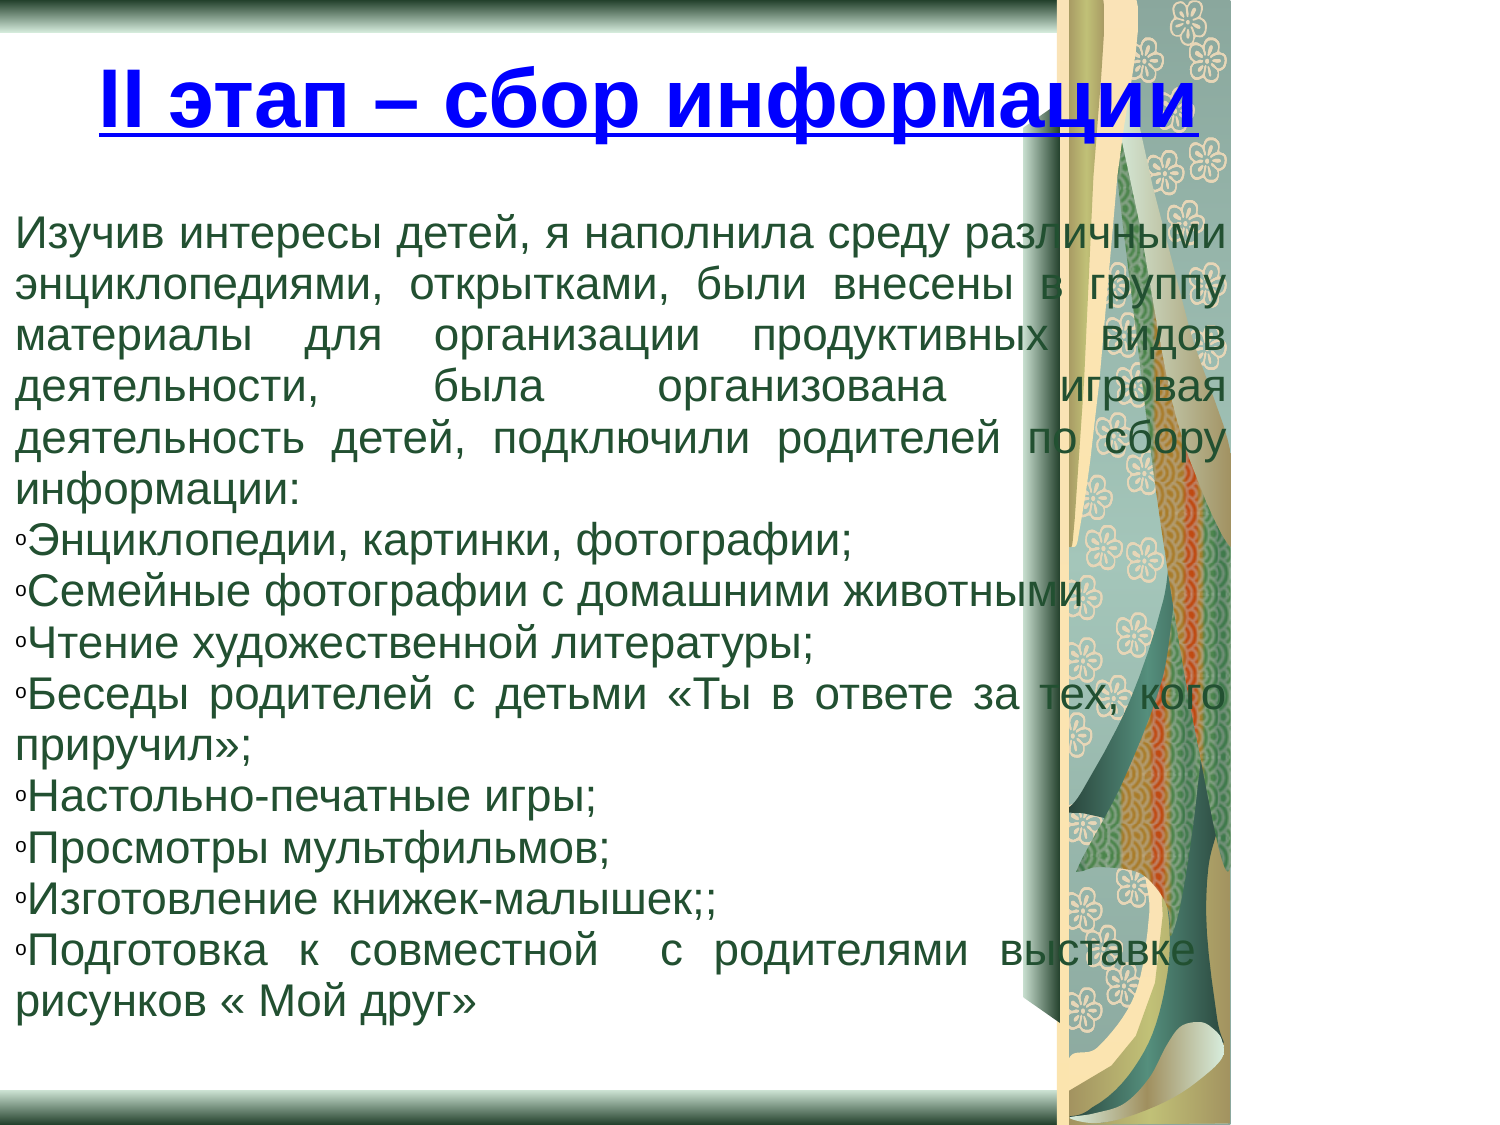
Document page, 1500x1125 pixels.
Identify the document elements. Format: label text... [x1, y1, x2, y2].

text_box Изучив интересы детей, я наполнила среду различными энциклопедиями, открытками, были внесены в группу материалы для организации продуктивных видов деятельности, была организована игровая деятельность детей, подключили родителей по сбору информации: Энциклопедии, картинки, фотографии; Семейные фотографии с домашними животными Чтение художественной литературы; Беседы родителей с детьми «Ты в ответе за тех, кого приручил»; Настольно-печатные игры; Просмотры мультфильмов; Изготовление книжек-малышек;; Подготовка к совместной с родителями выставке рисунков « Мой друг» [0, 199, 1243, 1125]
title II этап – сбор информации [35, 37, 1263, 225]
